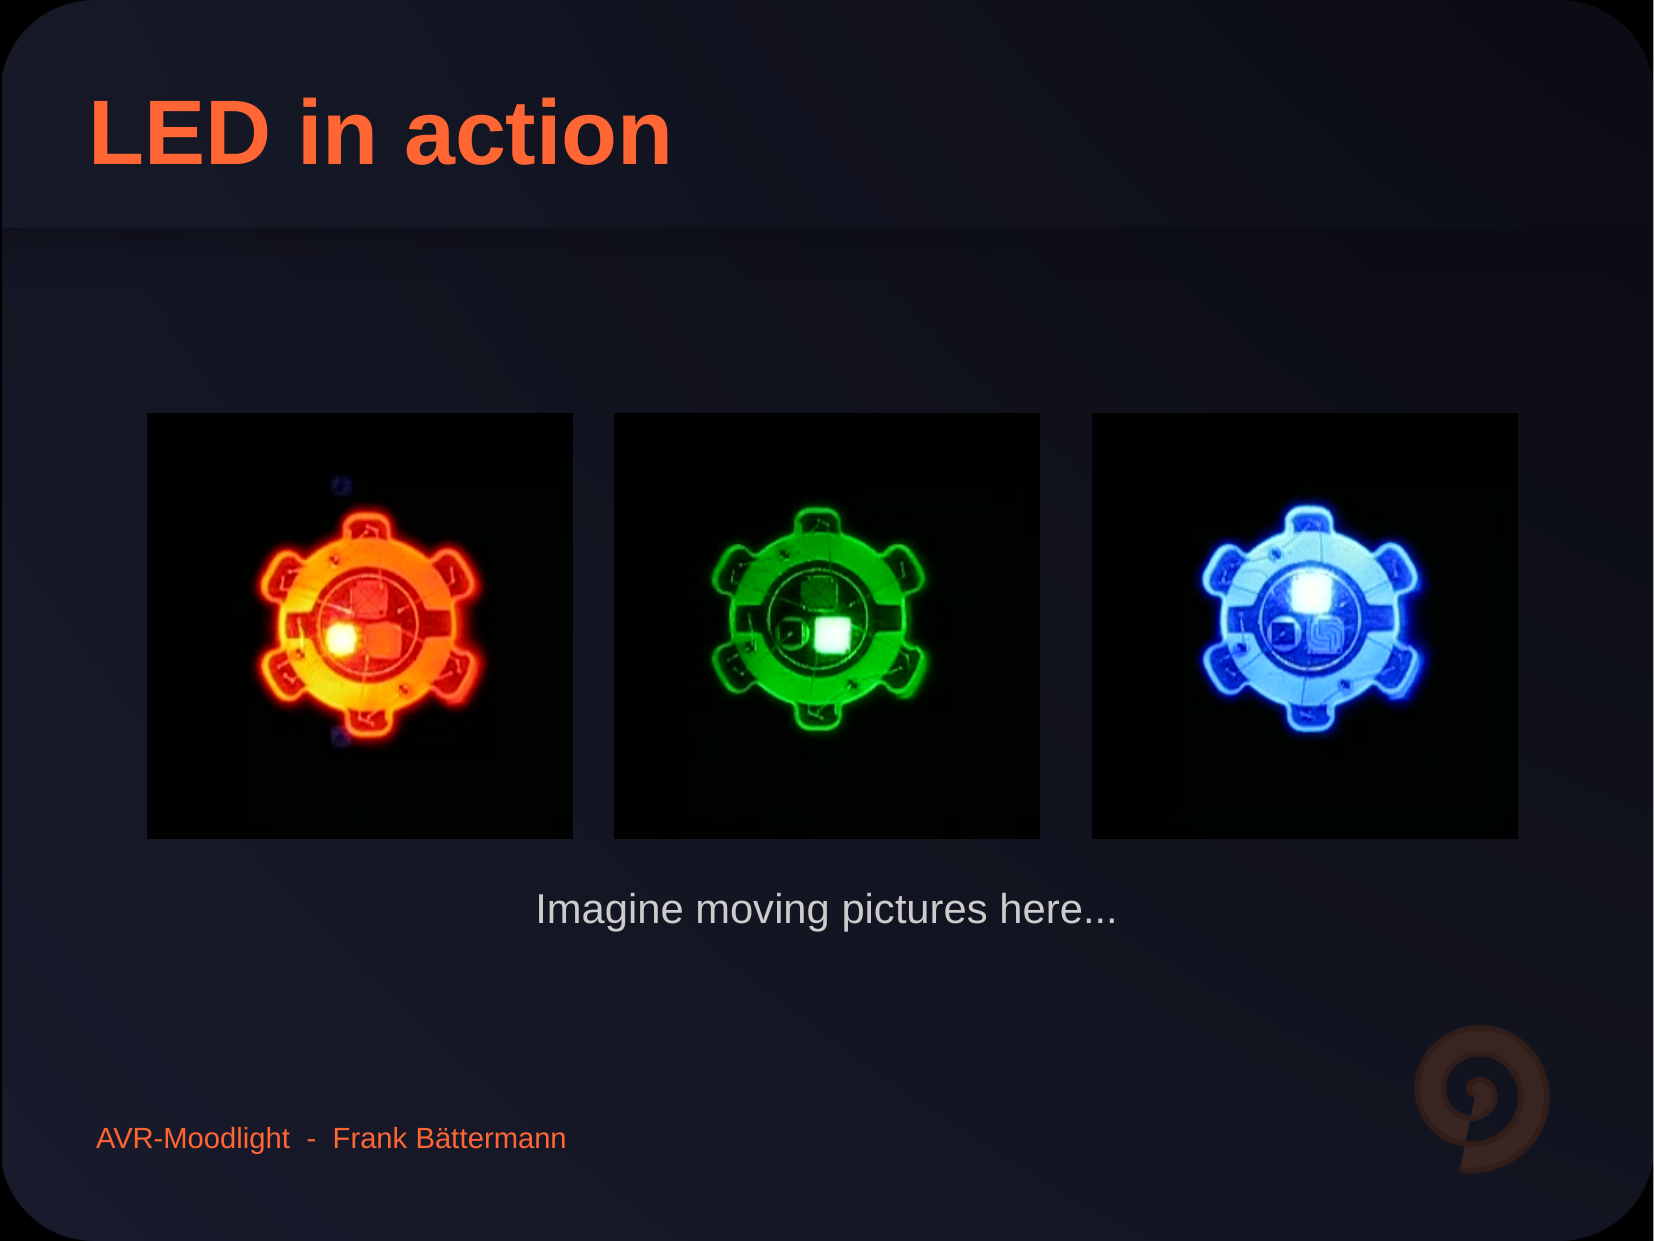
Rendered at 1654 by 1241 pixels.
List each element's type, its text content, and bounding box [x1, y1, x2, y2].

picture [0, 0, 1654, 1241]
list Imagine moving pictures here... [88, 885, 1565, 945]
title LED in action [88, 59, 1565, 207]
